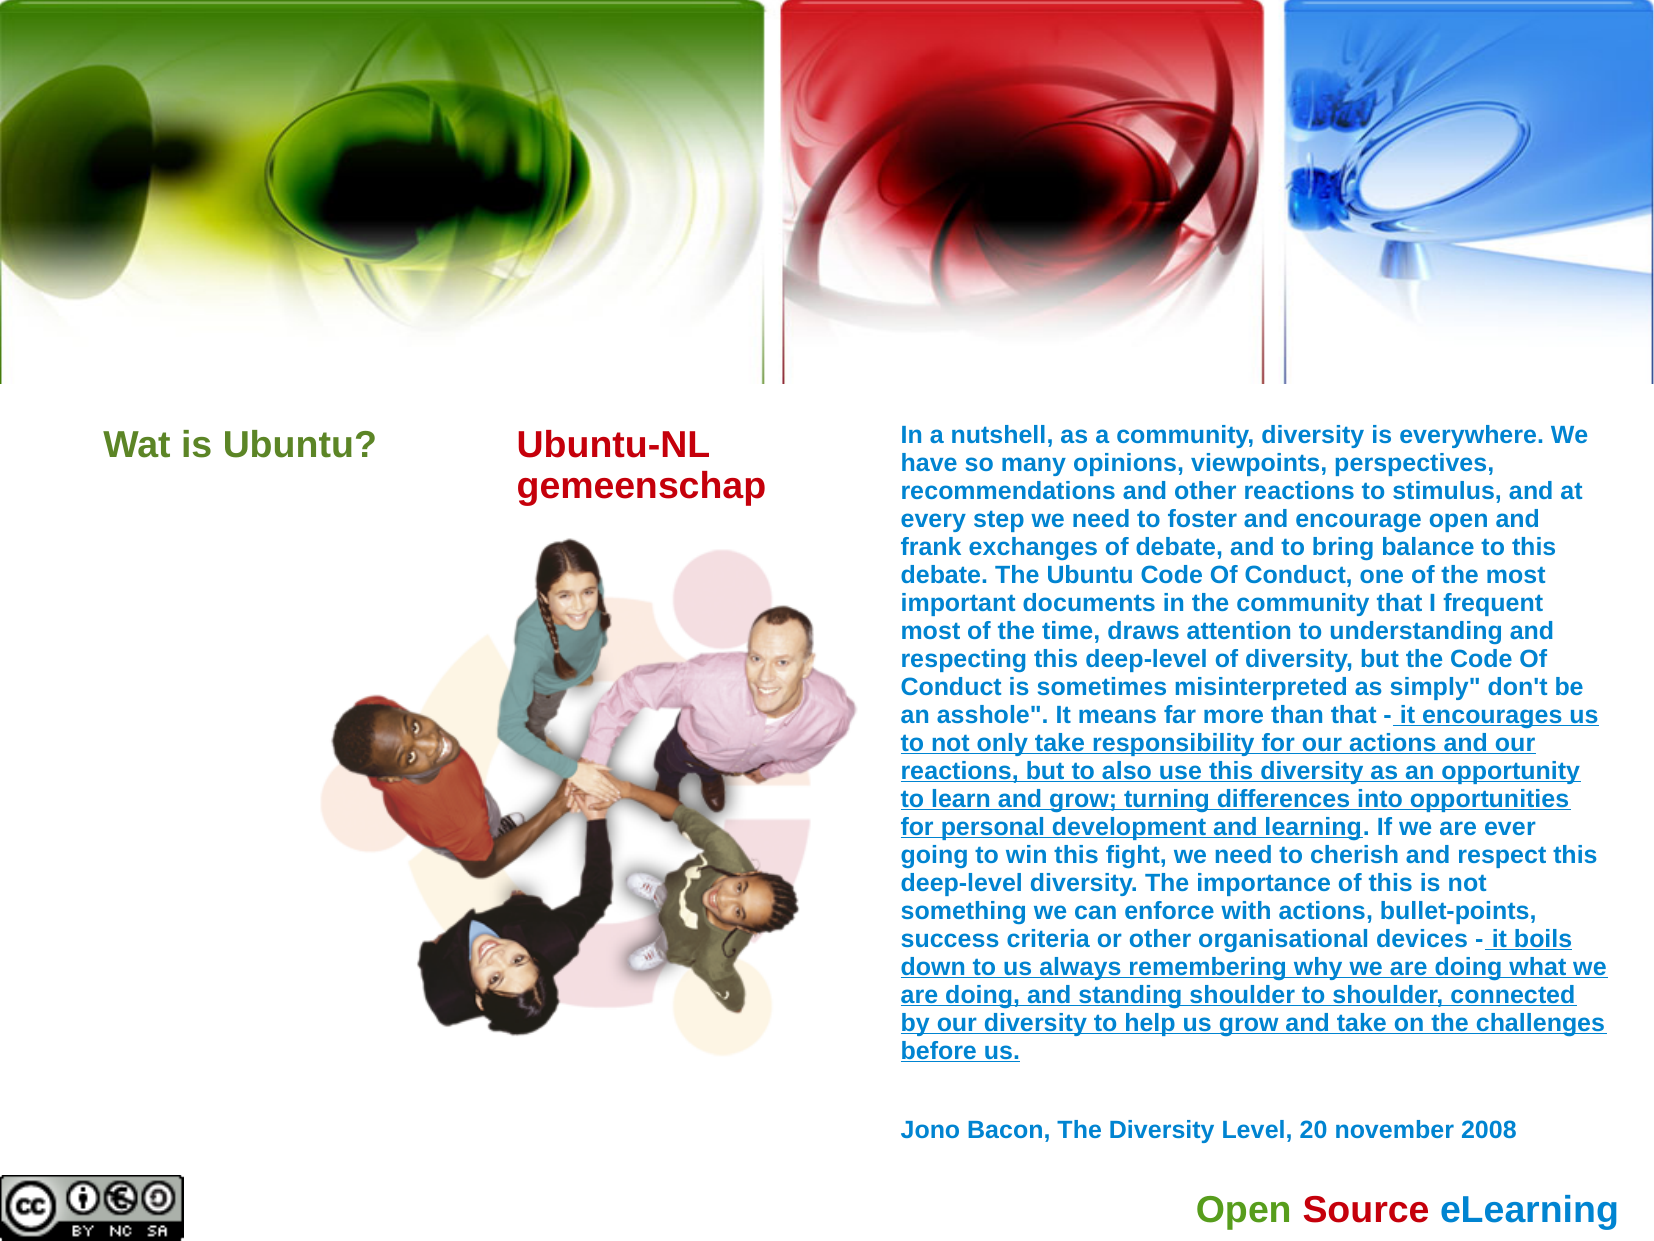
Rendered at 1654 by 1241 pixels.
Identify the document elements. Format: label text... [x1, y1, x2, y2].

text_box Ubuntu-NL gemeenschap [501, 415, 885, 517]
picture [0, 0, 1654, 384]
picture [0, 1175, 184, 1241]
text_box Open Source eLearning [1181, 1181, 1654, 1240]
text_box In a nutshell, as a community, diversity is everywhere. We have so many opinions, viewpoints, perspectives, recommendations and other reactions to stimulus, and at every step we need to foster and encourage open and frank exchanges of debate, and to bring balance to this debate. The Ubuntu Code Of Conduct, one of the most important documents in the community that I frequent most of the time, draws attention to understanding and respecting this deep-level of diversity, but the Code Of Conduct is sometimes misinterpreted as simply" don't be an asshole". It means far more than that - it encourages us to not only take responsibility for our actions and our reactions, but to also use this diversity as an opportunity to learn and grow; turning differences into opportunities for personal development and learning. If we are ever going to win this fight, we need to cherish and respect this deep-level diversity. The importance of this is not something we can enforce with actions, bullet-points, success criteria or other organisational devices - it boils down to us always remembering why we are doing what we are doing, and standing shoulder to shoulder, connected by our diversity to help us grow and take on the challenges before us. Jono Bacon, The Diversity Level, 20 november 2008 [885, 413, 1625, 1142]
picture [313, 531, 861, 1058]
text_box Wat is Ubuntu? [88, 415, 502, 474]
